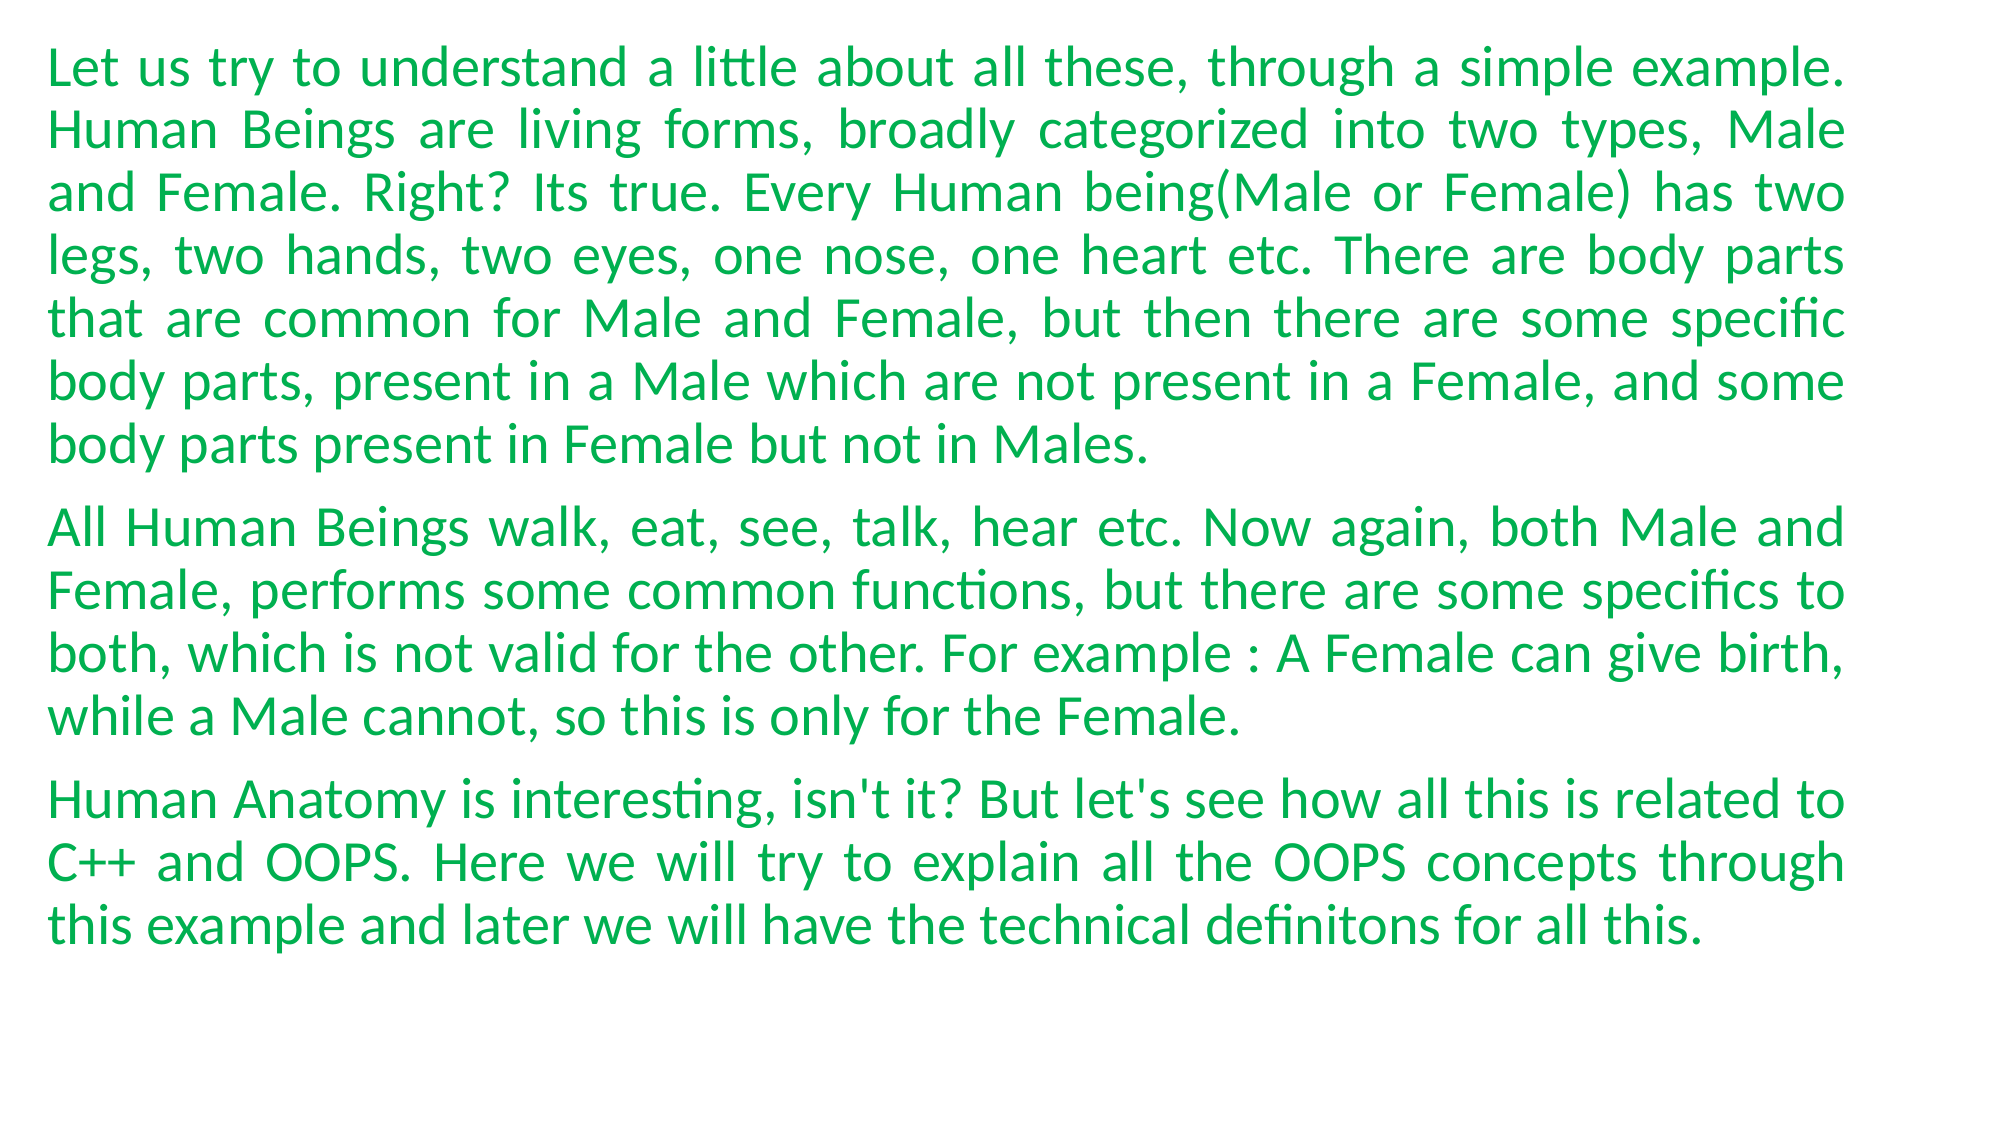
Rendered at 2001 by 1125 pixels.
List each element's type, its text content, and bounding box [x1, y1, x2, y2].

list Let us try to understand a little about all these, through a simple example. Human Beings are living forms, broadly categorized into two types, Male and Female. Right? Its true. Every Human being(Male or Female) has two legs, two hands, two eyes, one nose, one heart etc. There are body parts that are common for Male and Female, but then there are some specific body parts, present in a Male which are not present in a Female, and some body parts present in Female but not in Males. All Human Beings walk, eat, see, talk, hear etc. Now again, both Male and Female, performs some common functions, but there are some specifics to both, which is not valid for the other. For example : A Female can give birth, while a Male cannot, so this is only for the Female. Human Anatomy is interesting, isn't it? But let's see how all this is related to C++ and OOPS. Here we will try to explain all the OOPS concepts through this example and later we will have the technical definitons for all this. [32, 28, 1863, 1014]
